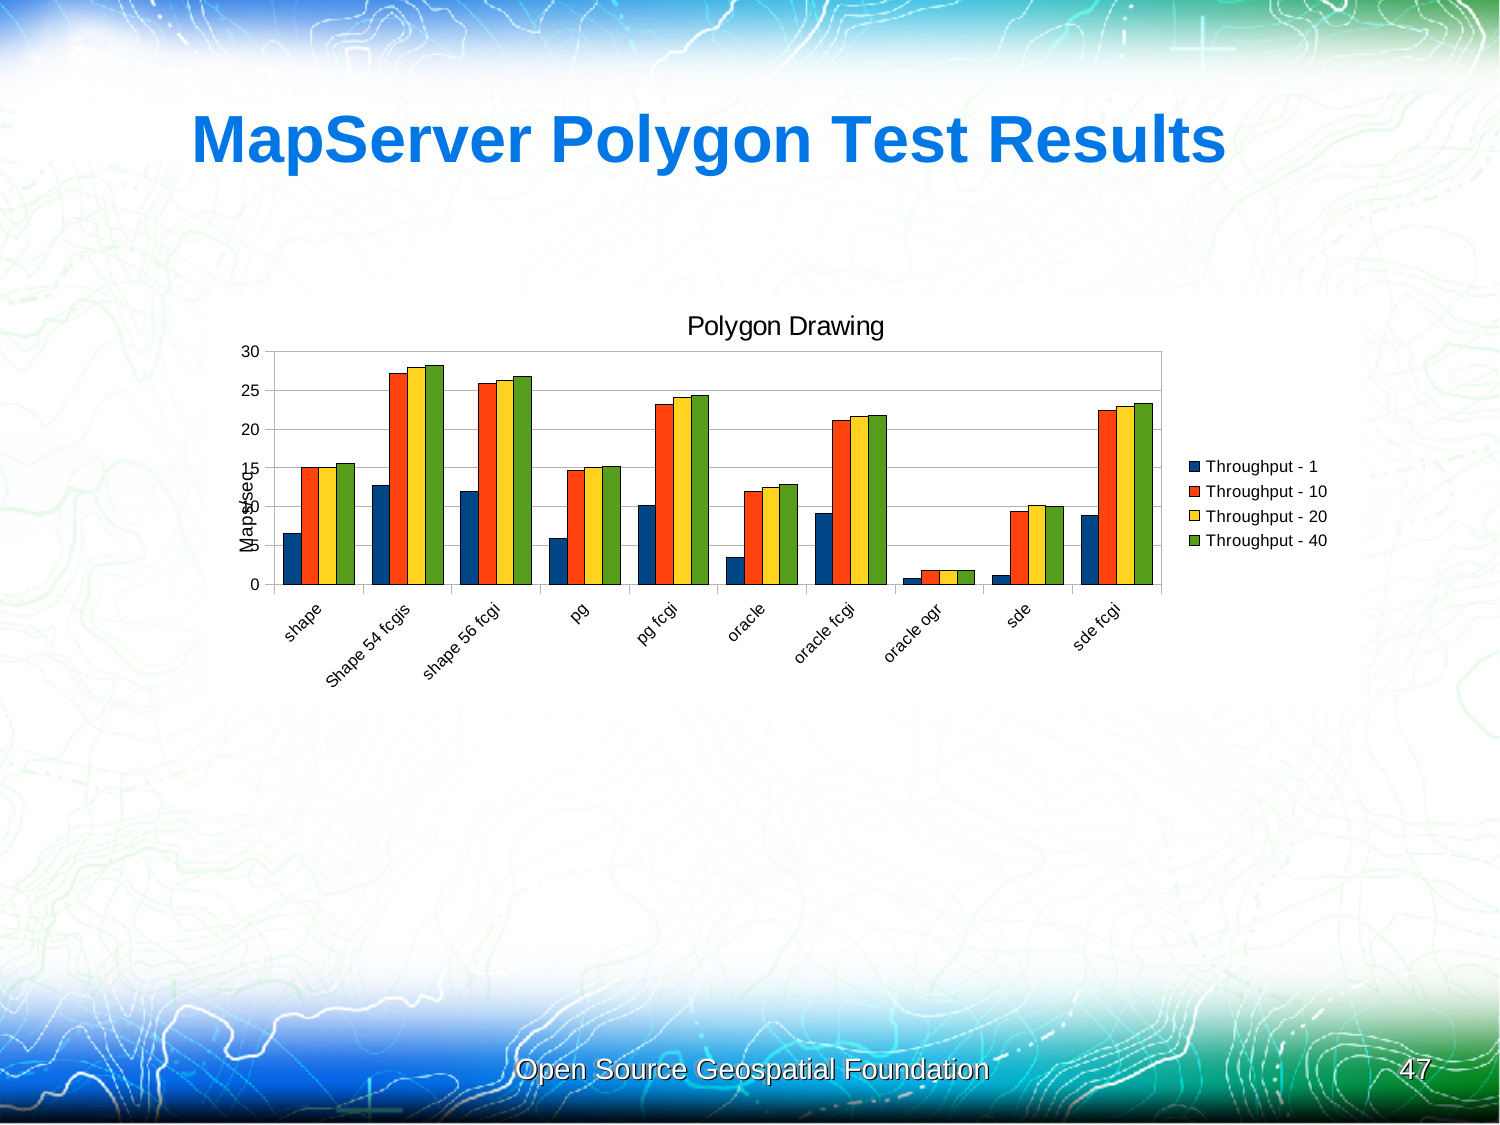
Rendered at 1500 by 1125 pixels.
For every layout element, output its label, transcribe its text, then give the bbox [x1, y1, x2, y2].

chart [206, 295, 1363, 709]
title MapServer Polygon Test Results [177, 88, 1477, 190]
picture [0, 0, 1500, 1125]
